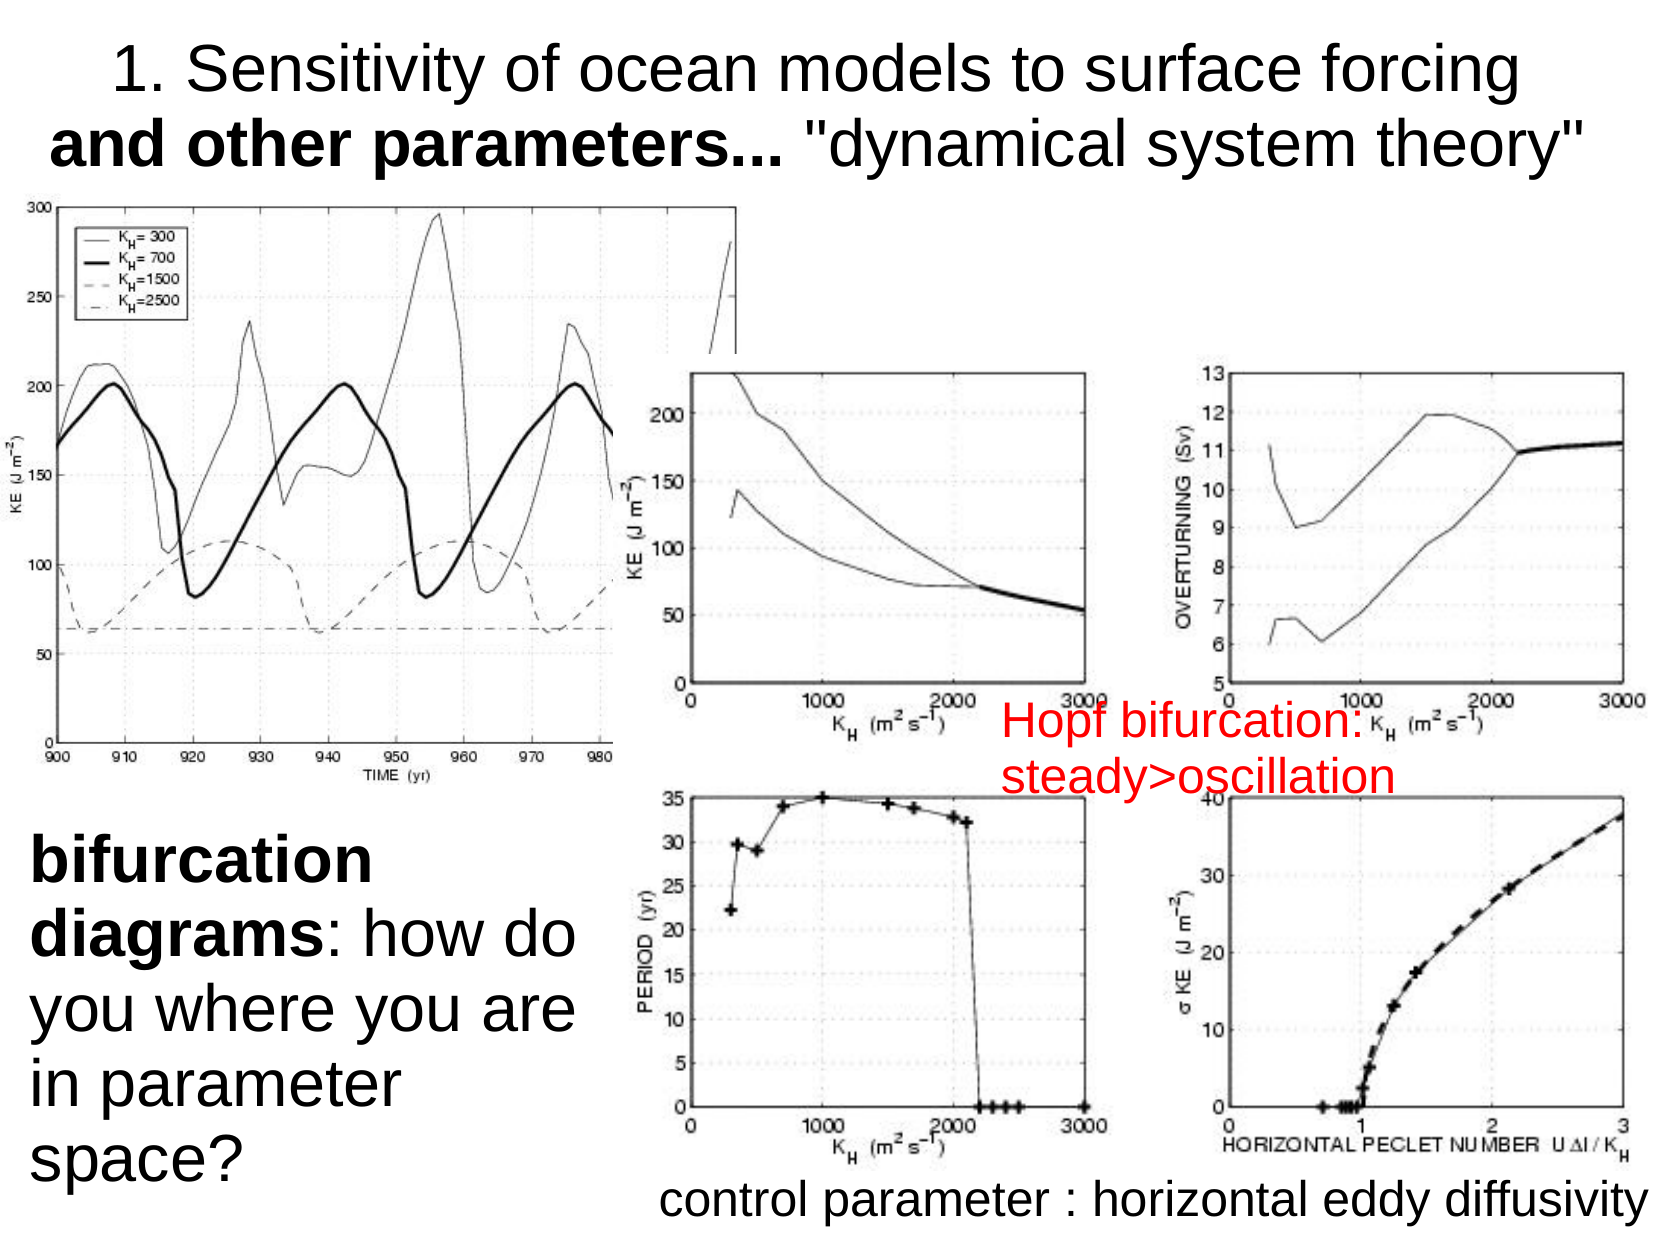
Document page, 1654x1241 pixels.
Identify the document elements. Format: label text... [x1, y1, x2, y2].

picture [0, 193, 1654, 1171]
text_box Hopf bifurcation: steady>oscillation [986, 685, 1447, 812]
text_box control parameter : horizontal eddy diffusivity [643, 1163, 1654, 1234]
list bifurcation diagrams: how do you where you are in parameter space? [0, 821, 621, 1229]
title 1. Sensitivity of ocean models to surface forcing and other parameters... "dynamical system theory" [0, 2, 1654, 210]
